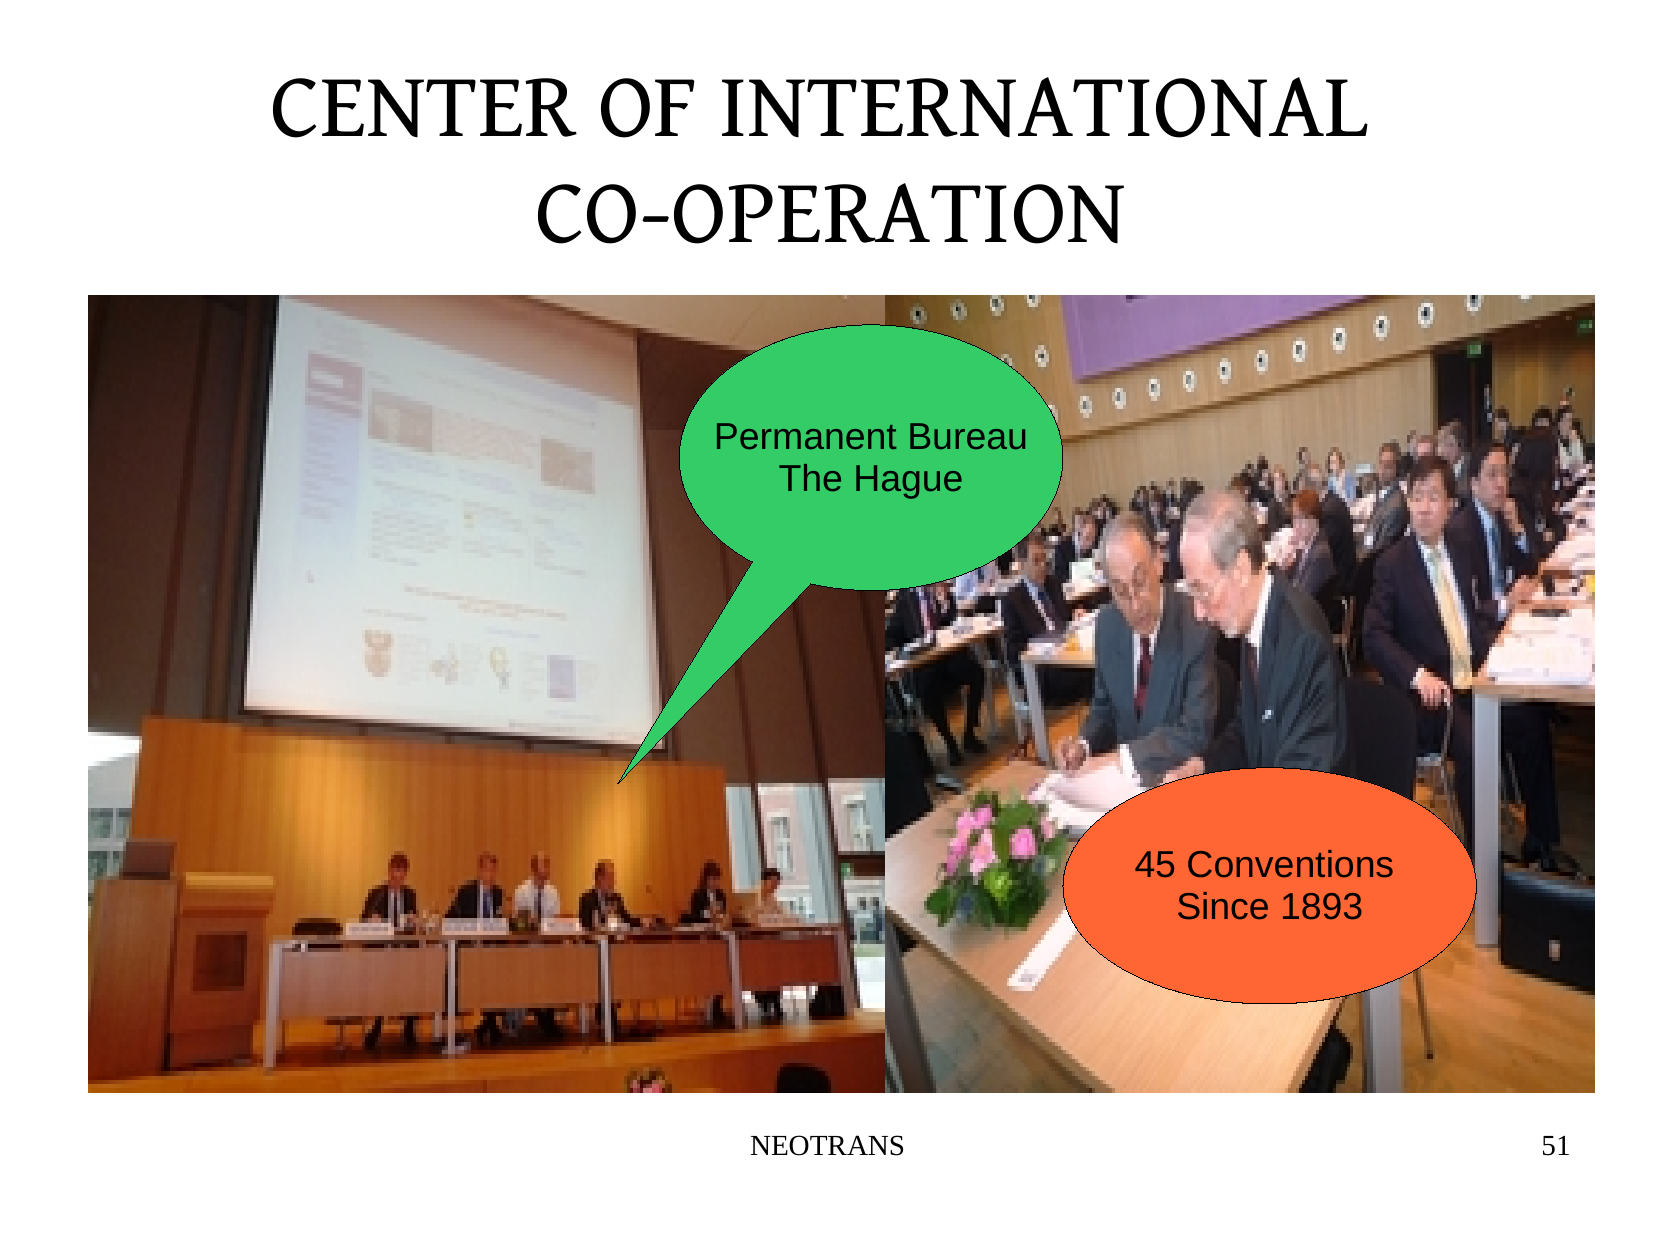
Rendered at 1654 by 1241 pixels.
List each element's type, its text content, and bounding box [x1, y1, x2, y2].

picture [88, 295, 1595, 1093]
text_box Permanent Bureau The Hague [617, 324, 1063, 784]
text_box 45 Conventions Since 1893 [1062, 767, 1477, 1004]
title CENTER OF INTERNATIONAL CO-OPERATION [76, 55, 1565, 269]
